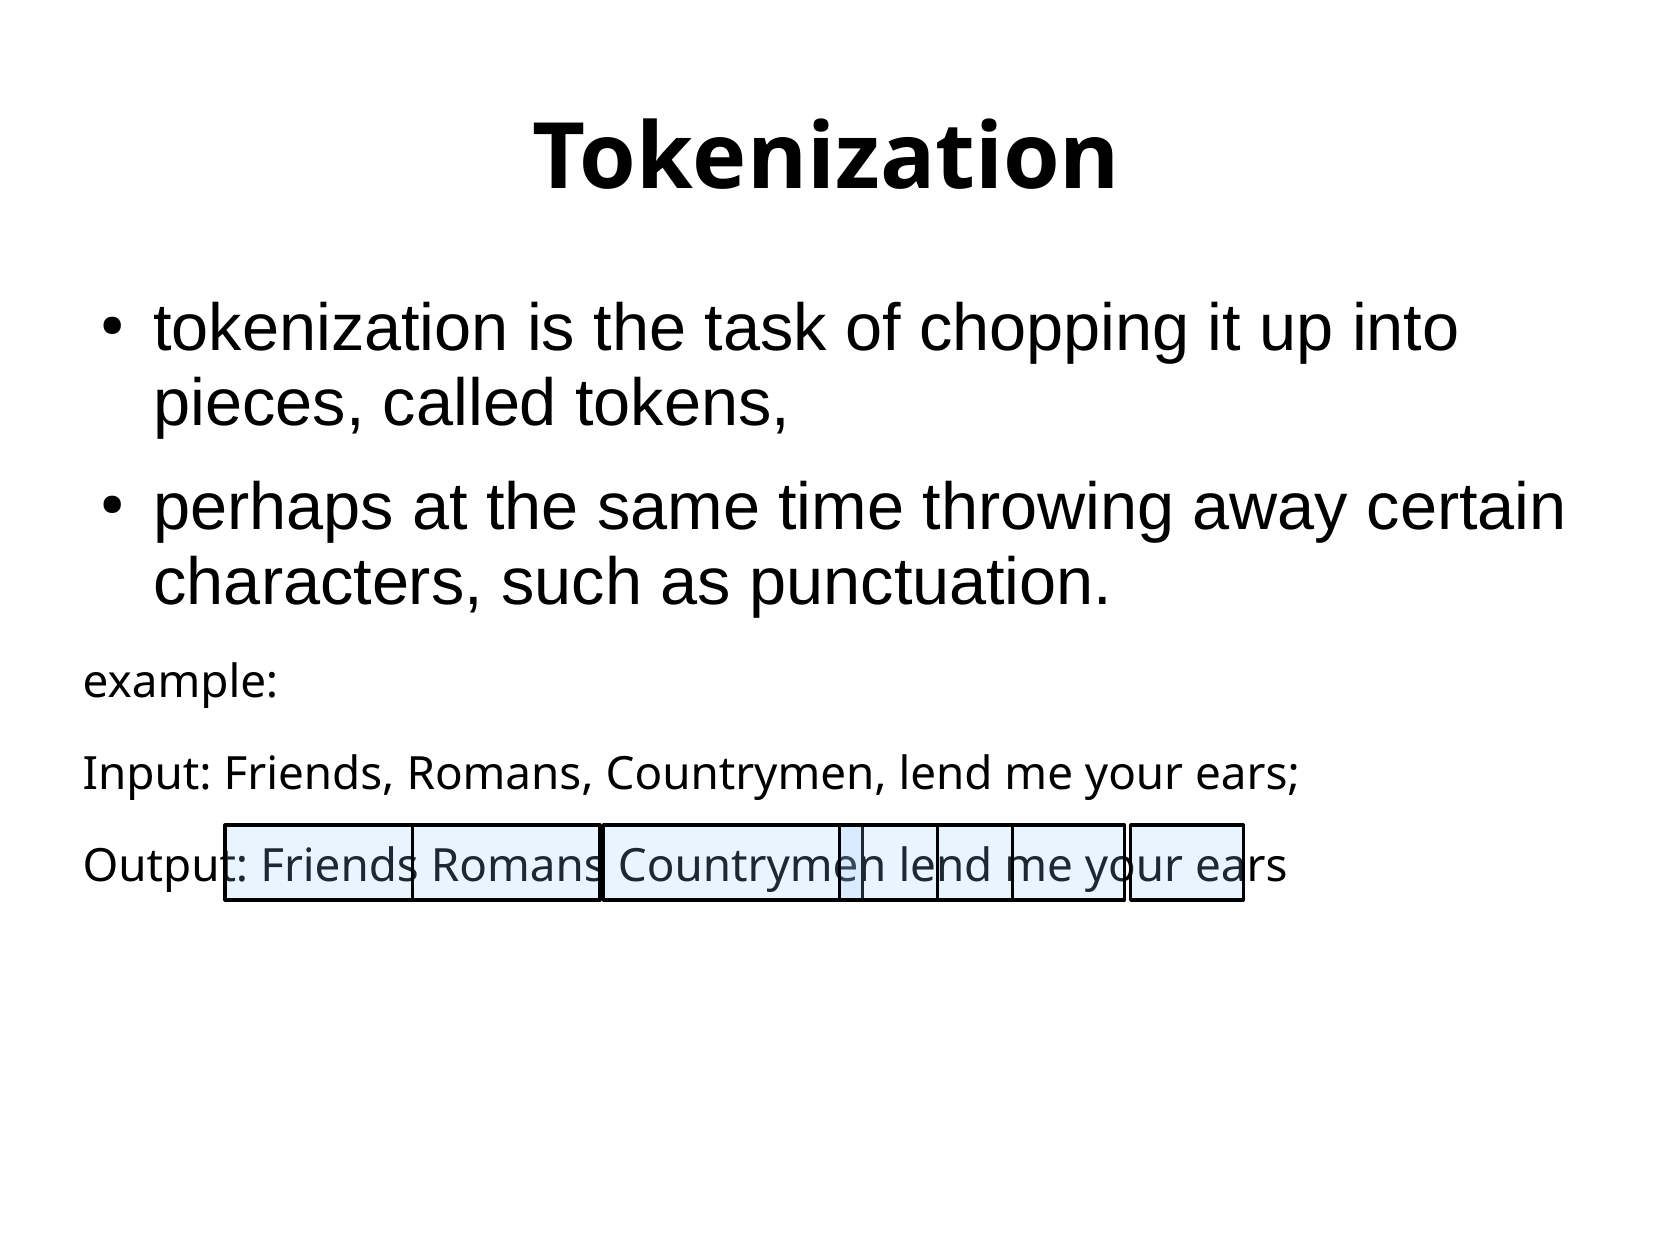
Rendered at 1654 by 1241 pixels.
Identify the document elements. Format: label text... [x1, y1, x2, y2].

list tokenization is the task of chopping it up into pieces, called tokens, perhaps at the same time throwing away certain characters, such as punctuation. example: Input: Friends, Romans, Countrymen, lend me your ears; Output: Friends Romans Countrymen lend me your ears [82, 290, 1571, 1094]
title Tokenization [82, 56, 1571, 250]
text_box [225, 825, 601, 901]
text_box [1130, 825, 1244, 901]
text_box [603, 825, 1125, 901]
